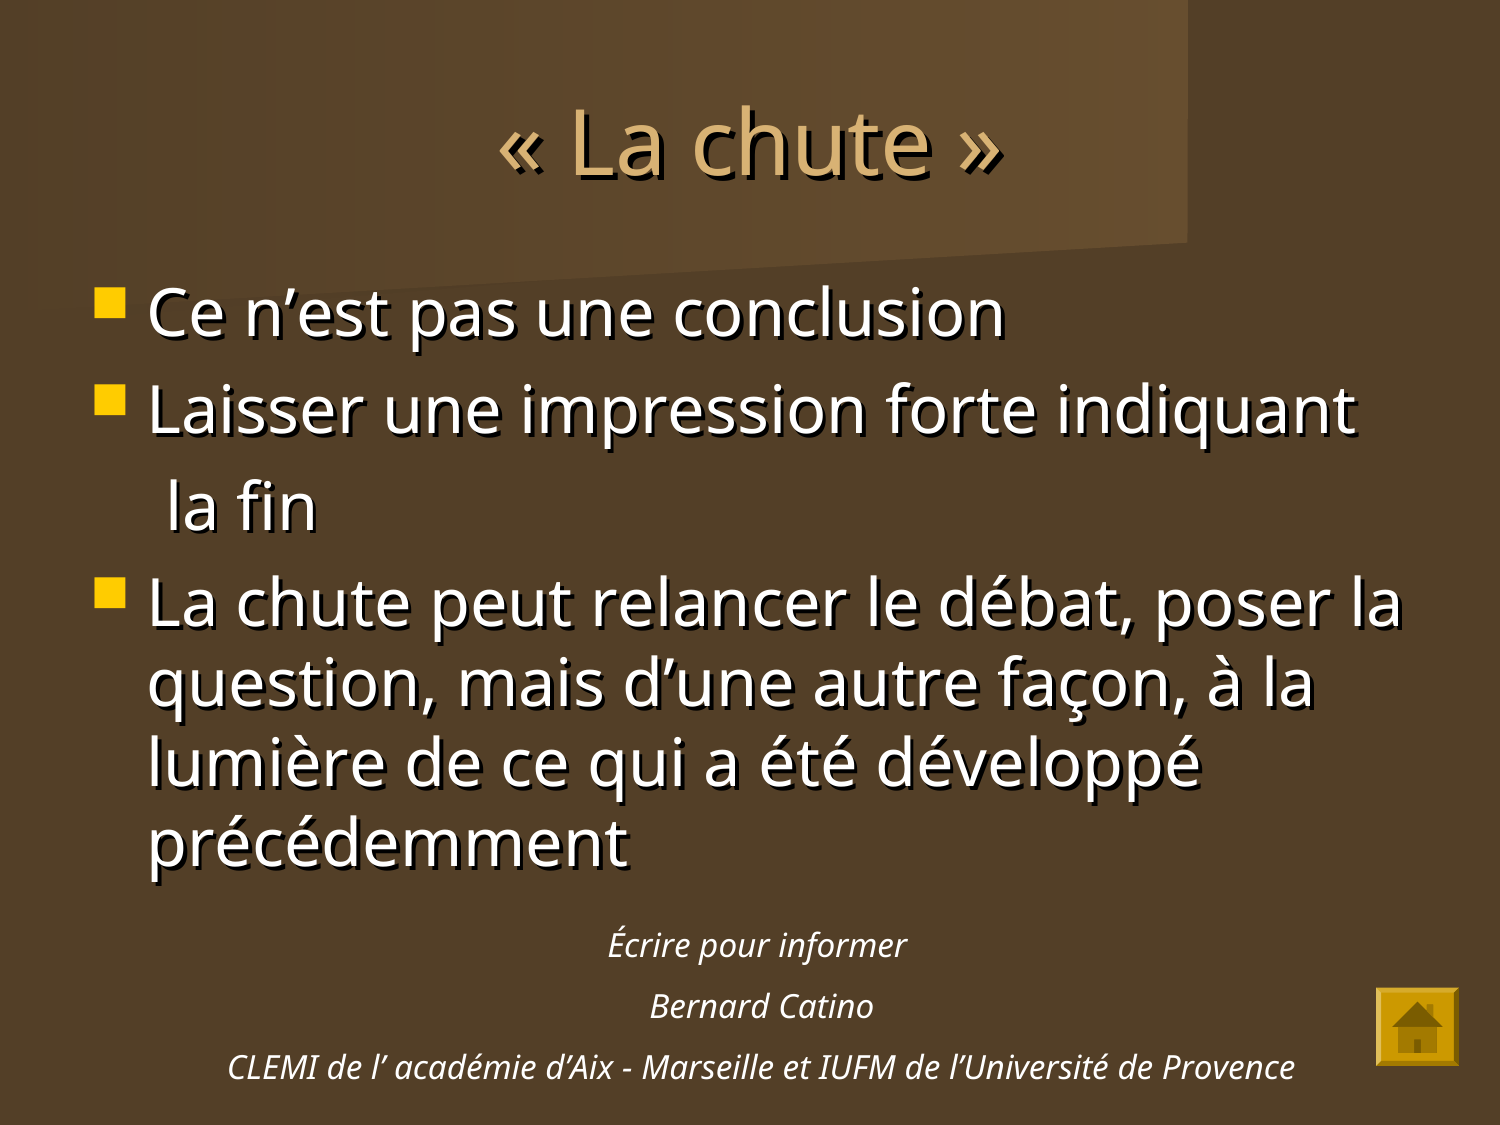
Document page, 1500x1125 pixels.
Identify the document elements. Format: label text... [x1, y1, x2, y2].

text_box [1377, 987, 1459, 1066]
text_box Écrire pour informer Bernard Catino CLEMI de l’ académie d’Aix - Marseille et IUFM de l’Université de Provence [53, 916, 1471, 1094]
title « La chute » [75, 45, 1426, 233]
list Ce n’est pas une conclusion Laisser une impression forte indiquant la fin La chute peut relancer le débat, poser la question, mais d’une autre façon, à la lumière de ce qui a été développé précédemment [75, 262, 1426, 916]
